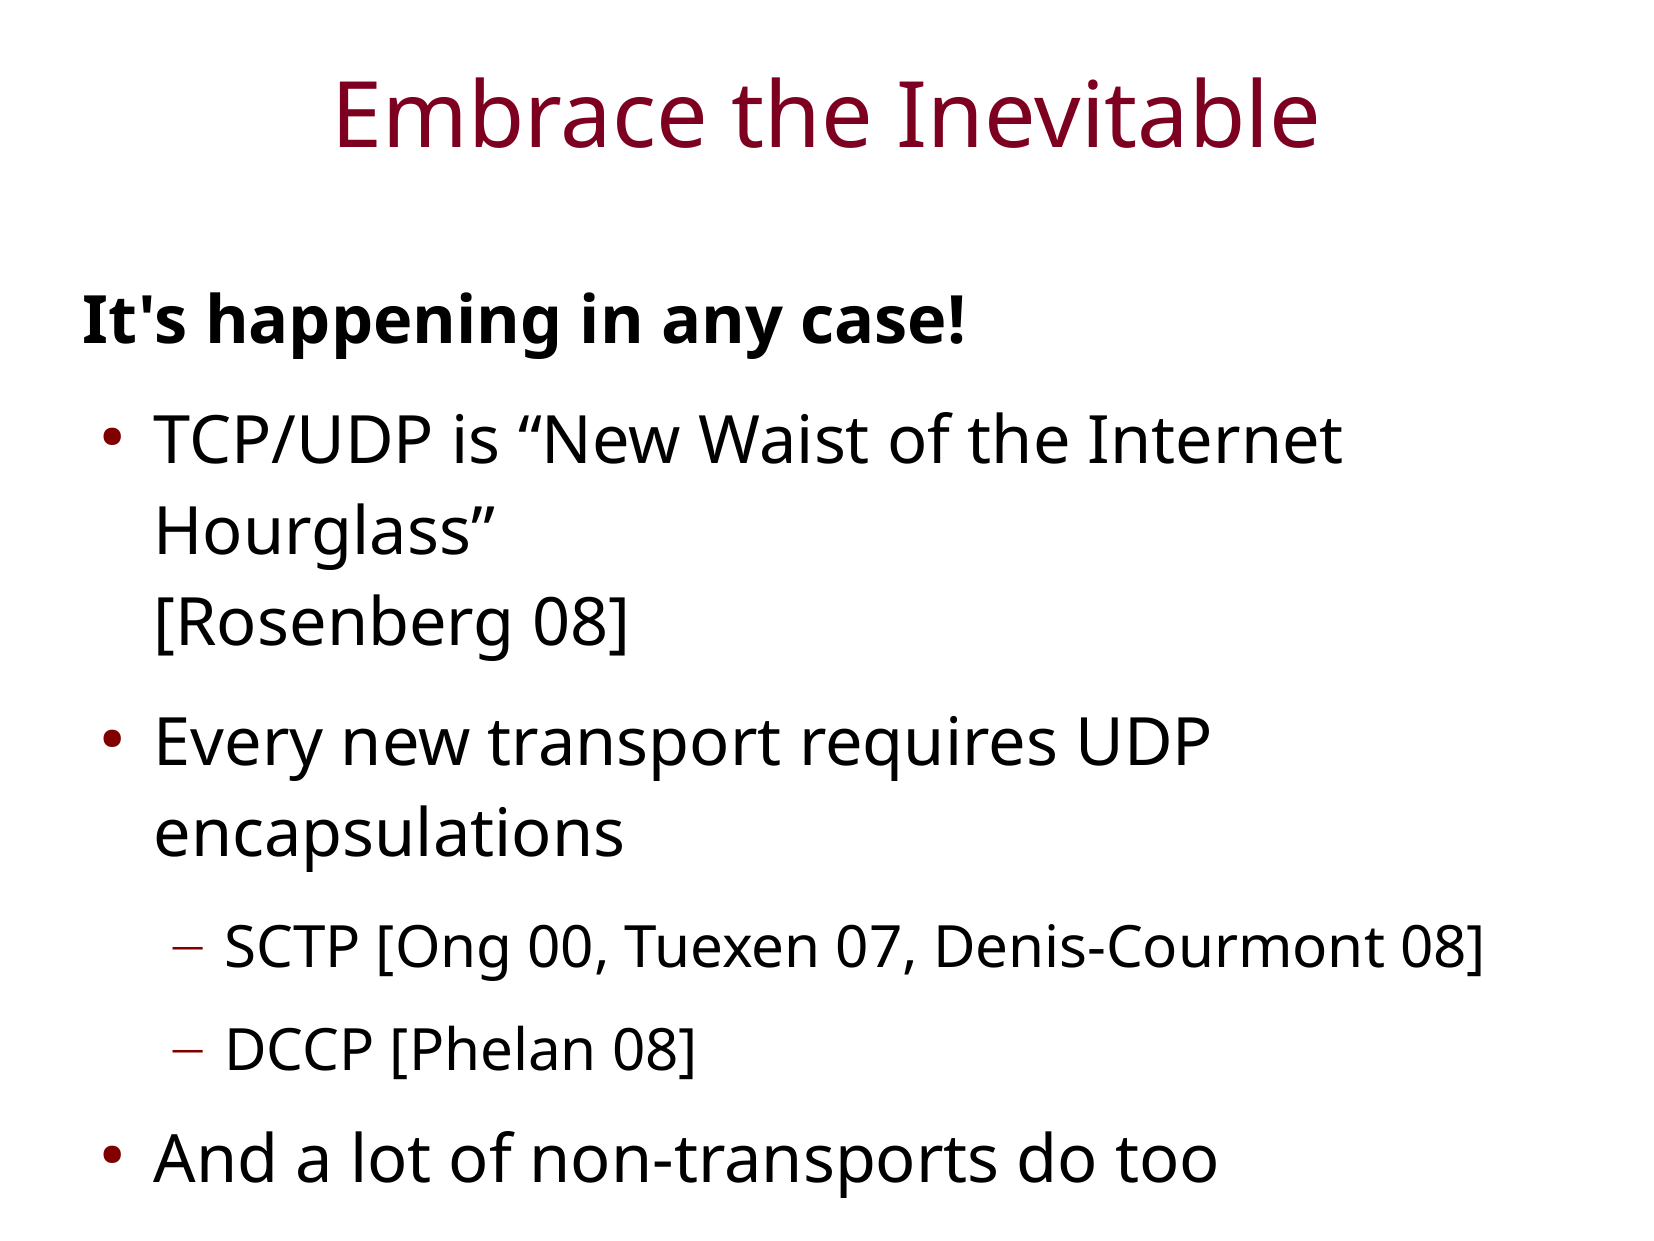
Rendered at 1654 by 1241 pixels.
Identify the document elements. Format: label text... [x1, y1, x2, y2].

list It's happening in any case! TCP/UDP is “New Waist of the Internet Hourglass” [Rosenberg 08] Every new transport requires UDP encapsulations SCTP [Ong 00, Tuexen 07, Denis-Courmont 08] DCCP [Phelan 08] And a lot of non-transports do too IPSEC [RFC 3947/3948], Mobile IP [RFC 3519], Teredo [RFC 4380], … ...but the new model also has technical benefits... [82, 272, 1576, 1191]
title Embrace the Inevitable [82, 15, 1571, 208]
